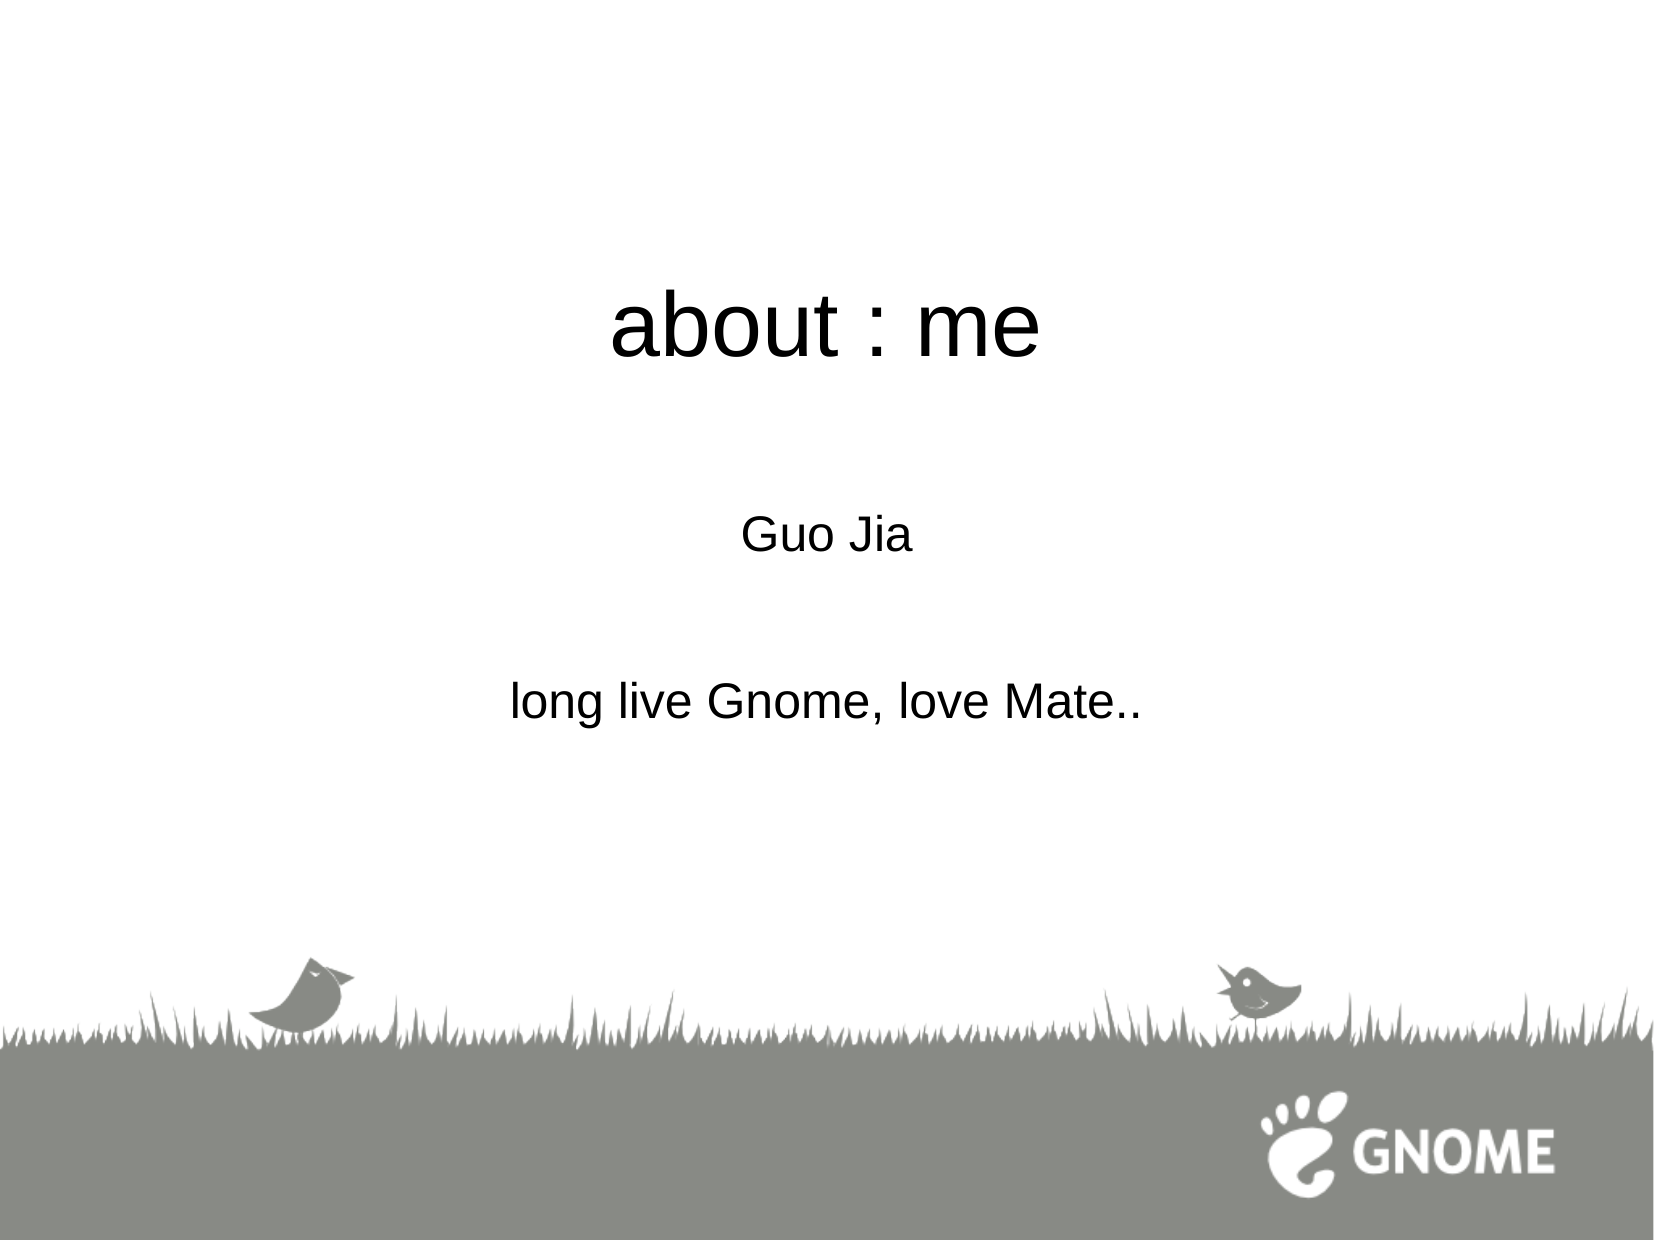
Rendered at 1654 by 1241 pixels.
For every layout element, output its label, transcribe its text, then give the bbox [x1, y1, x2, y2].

subtitle about : me Guo Jia long live Gnome, love Mate.. [82, 49, 1571, 1010]
picture [0, 0, 1654, 1241]
